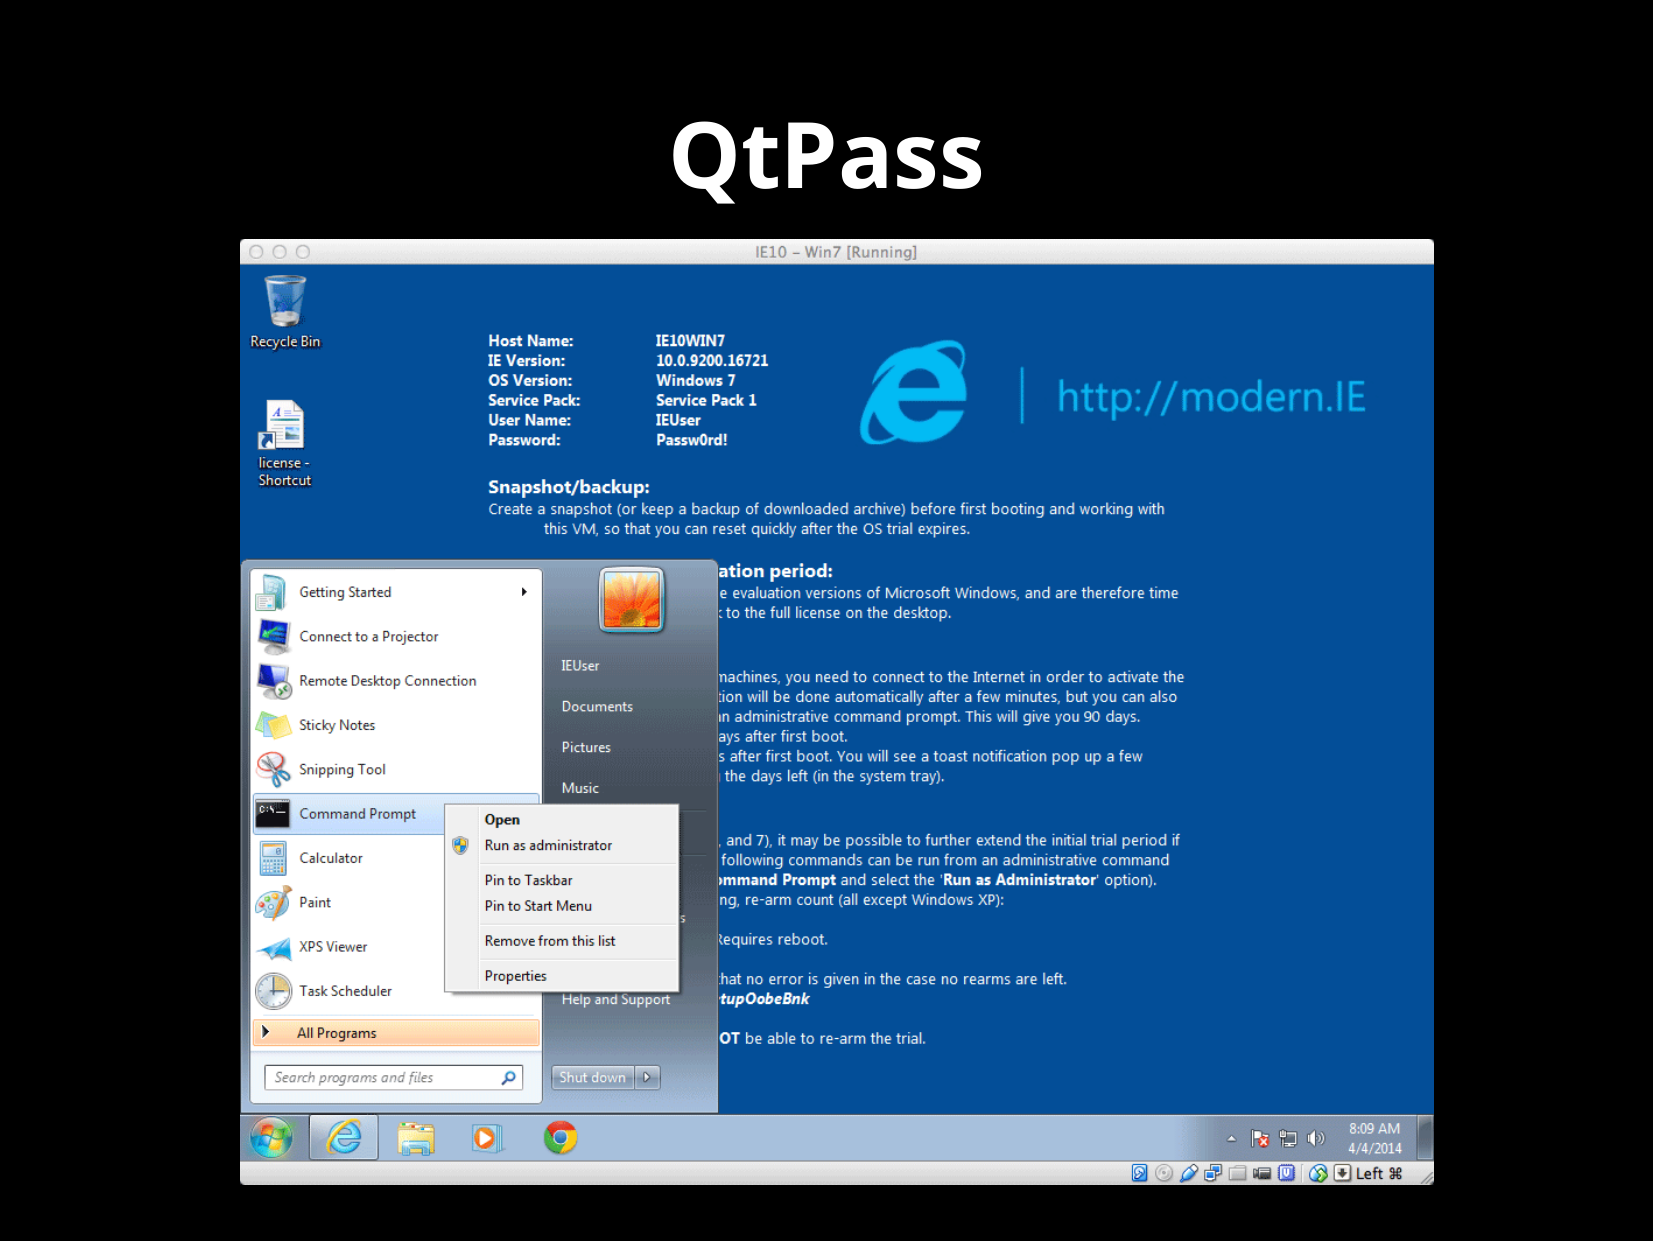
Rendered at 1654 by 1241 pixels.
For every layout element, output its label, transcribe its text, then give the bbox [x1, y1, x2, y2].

title QtPass [82, 49, 1571, 257]
picture [240, 239, 1434, 1186]
